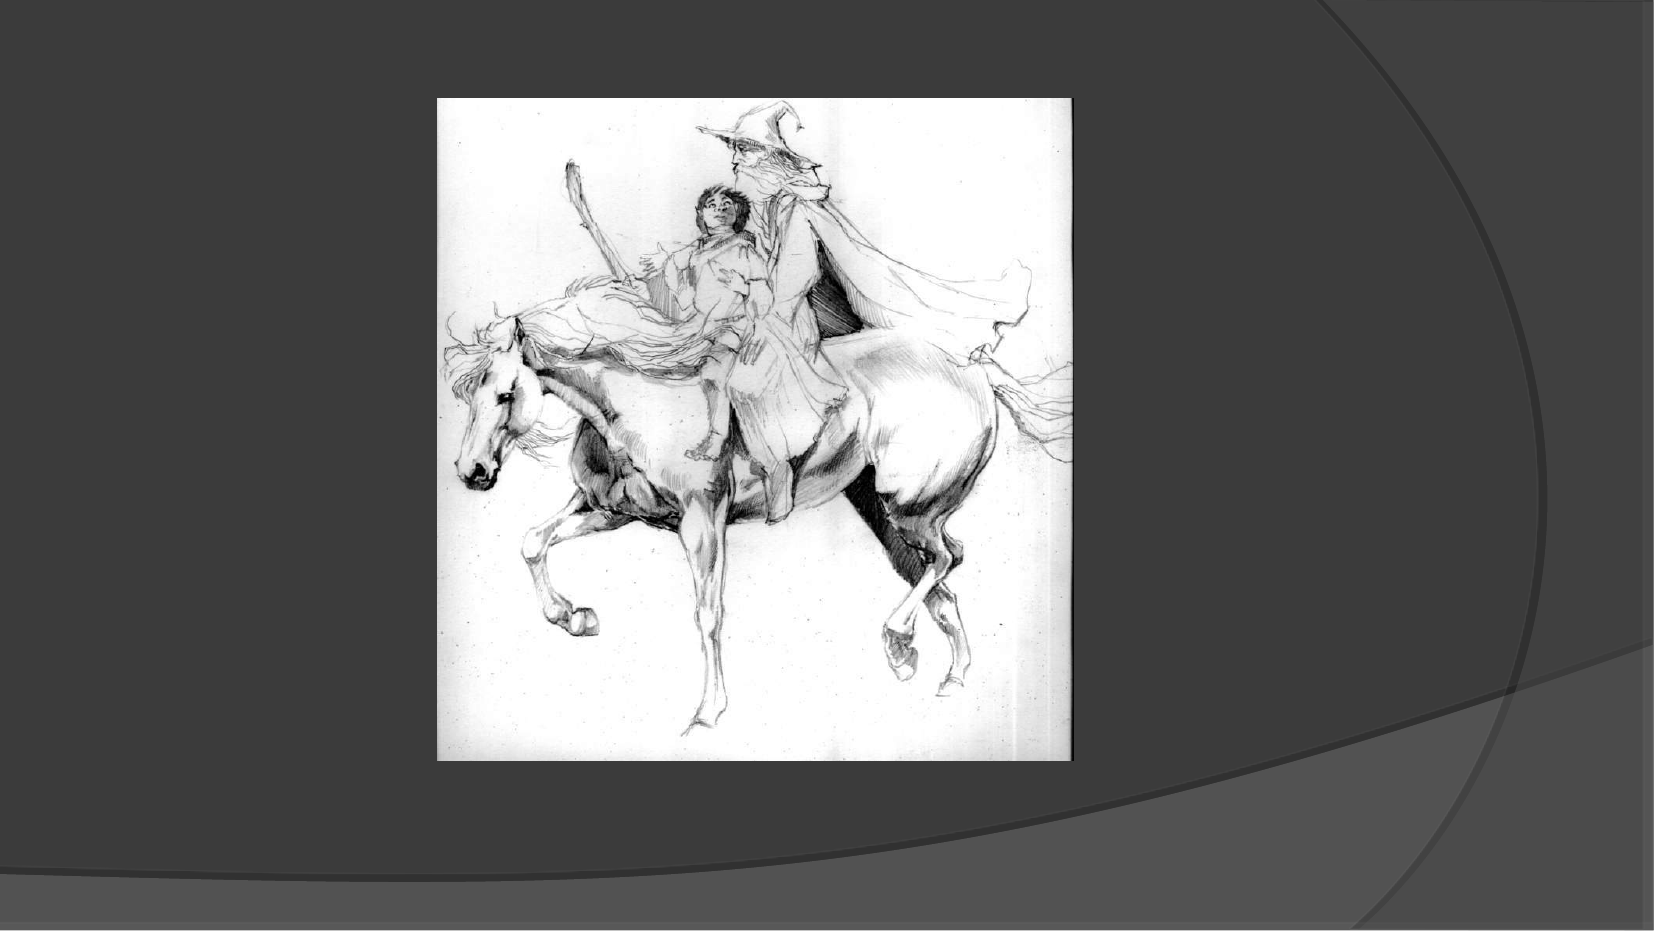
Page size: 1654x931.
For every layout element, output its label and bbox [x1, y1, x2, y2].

picture [437, 98, 1074, 761]
